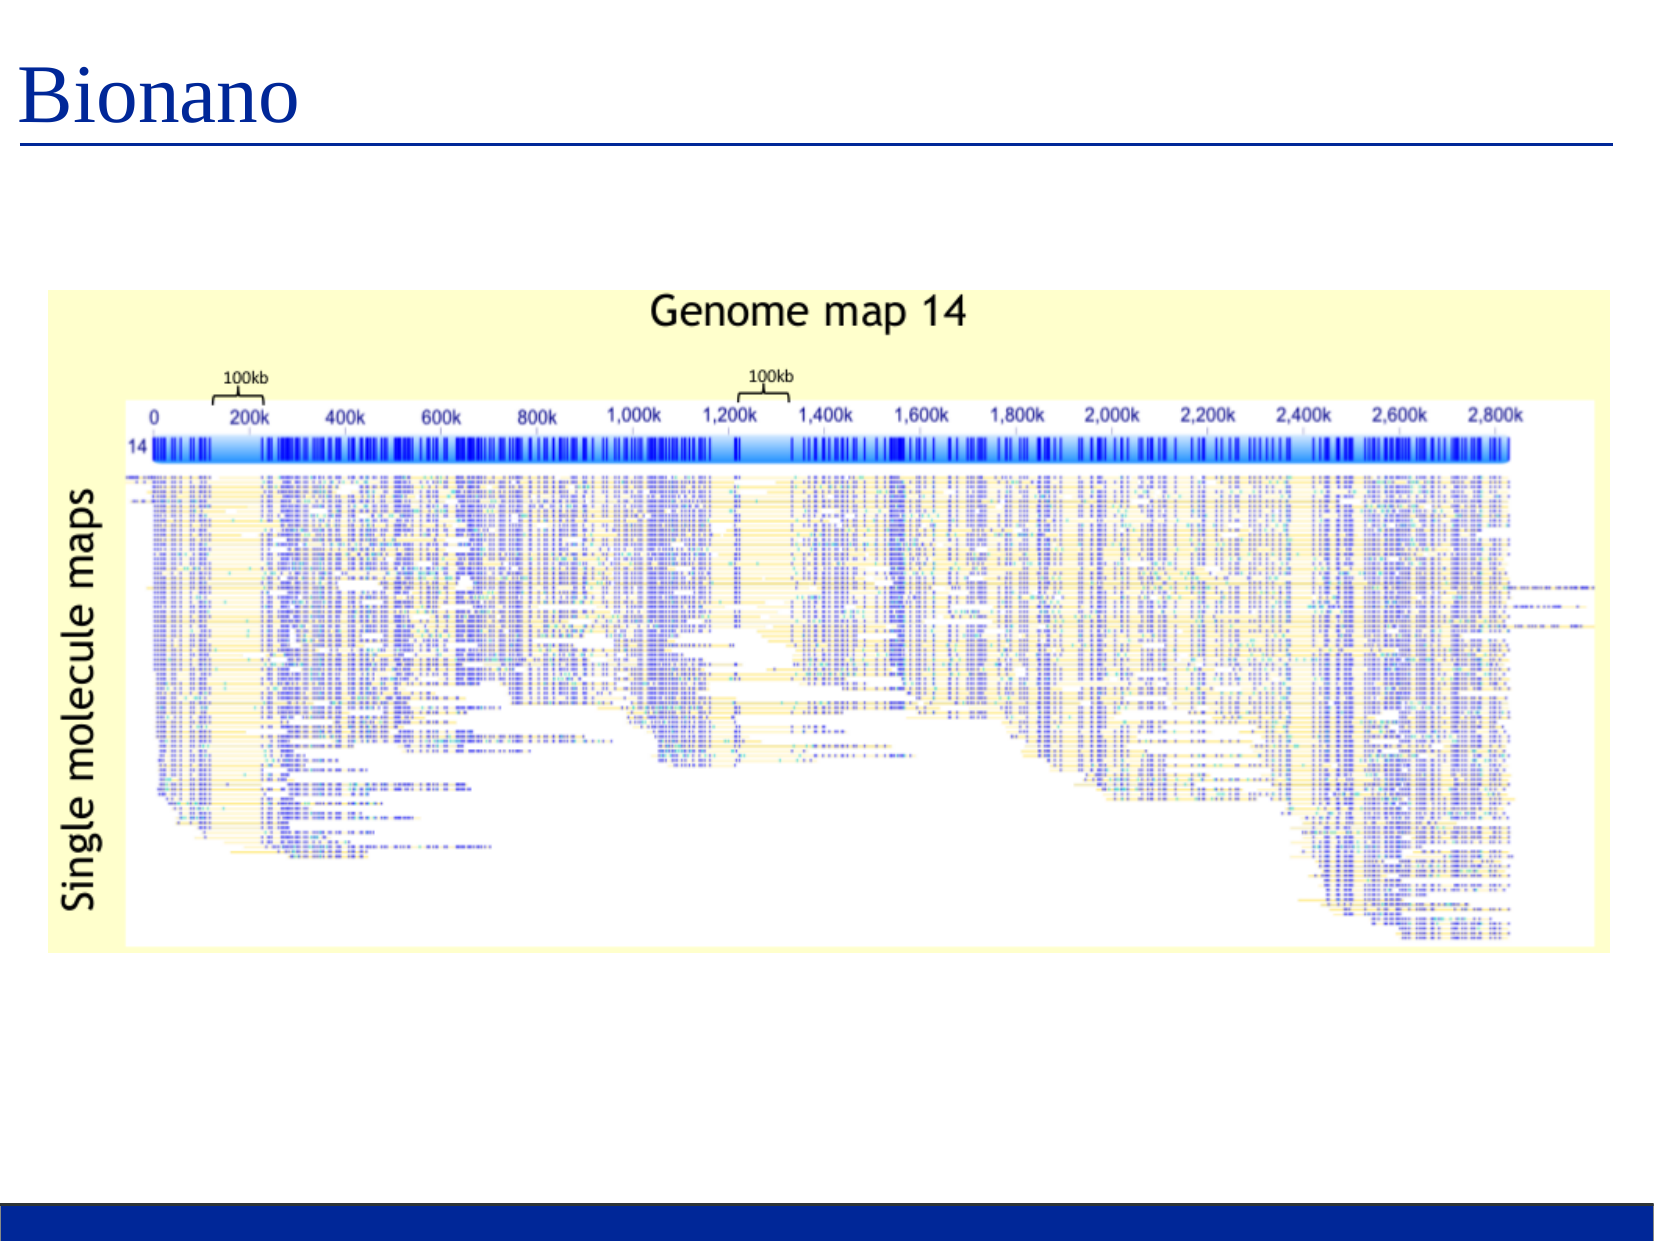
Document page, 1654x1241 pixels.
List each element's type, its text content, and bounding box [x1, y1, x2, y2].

title Bionano [17, 0, 1589, 198]
picture [48, 290, 1610, 953]
